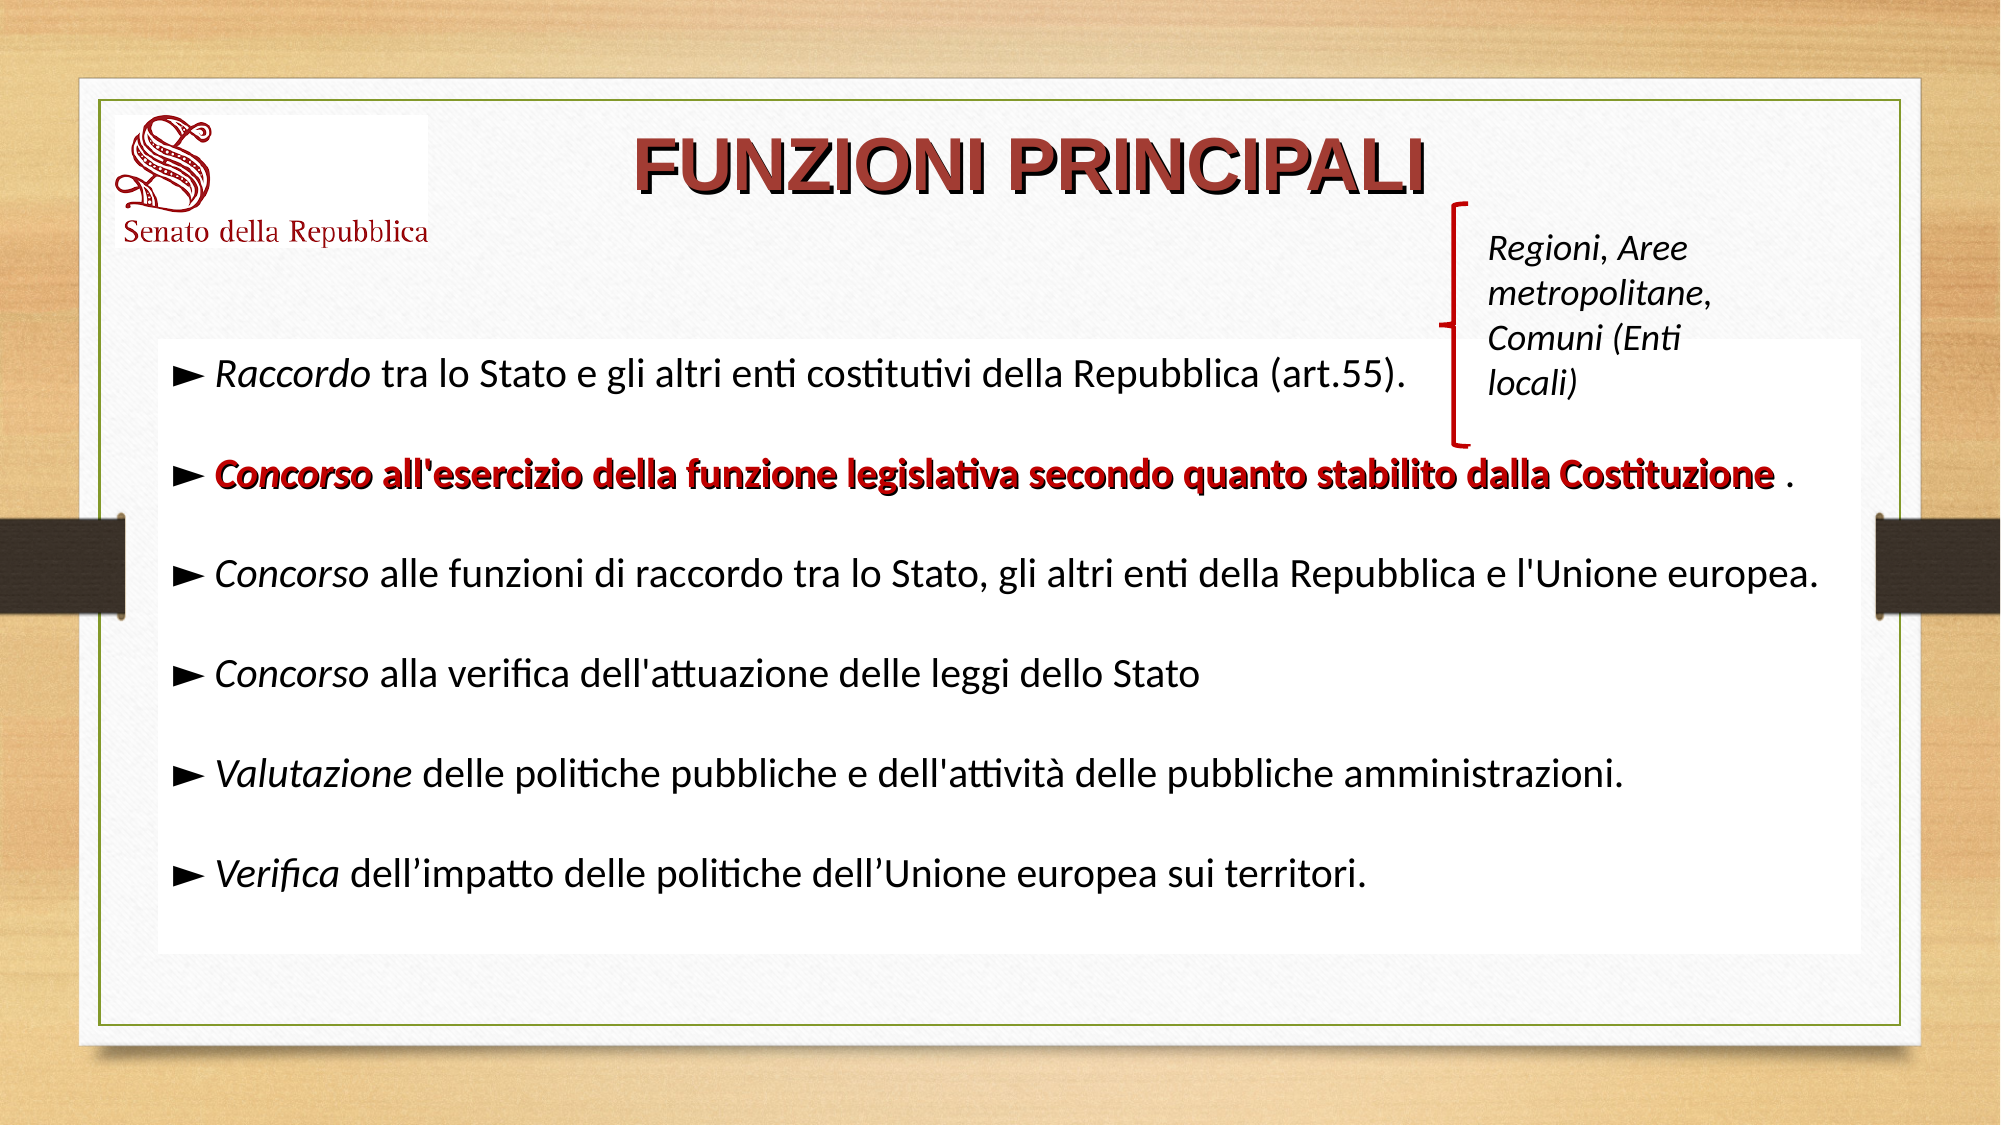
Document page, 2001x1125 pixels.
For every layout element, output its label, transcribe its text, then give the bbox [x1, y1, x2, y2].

text_box Regioni, Aree metropolitane, Comuni (Enti locali) [1472, 214, 1790, 412]
picture [115, 115, 428, 248]
text_box ► Raccordo tra lo Stato e gli altri enti costitutivi della Repubblica (art.55). ► Concorso all'esercizio della funzione legislativa secondo quanto stabilito dalla Costituzione . ► Concorso alle funzioni di raccordo tra lo Stato, gli altri enti della Repubblica e l'Unione europea. ► Concorso alla verifica dell'attuazione delle leggi dello Stato ► Valutazione delle politiche pubbliche e dell'attività delle pubbliche amministrazioni. ► Verifica dell’impatto delle politiche dell’Unione europea sui territori. [158, 339, 1861, 954]
text_box FUNZIONI PRINCIPALI [524, 108, 1556, 323]
